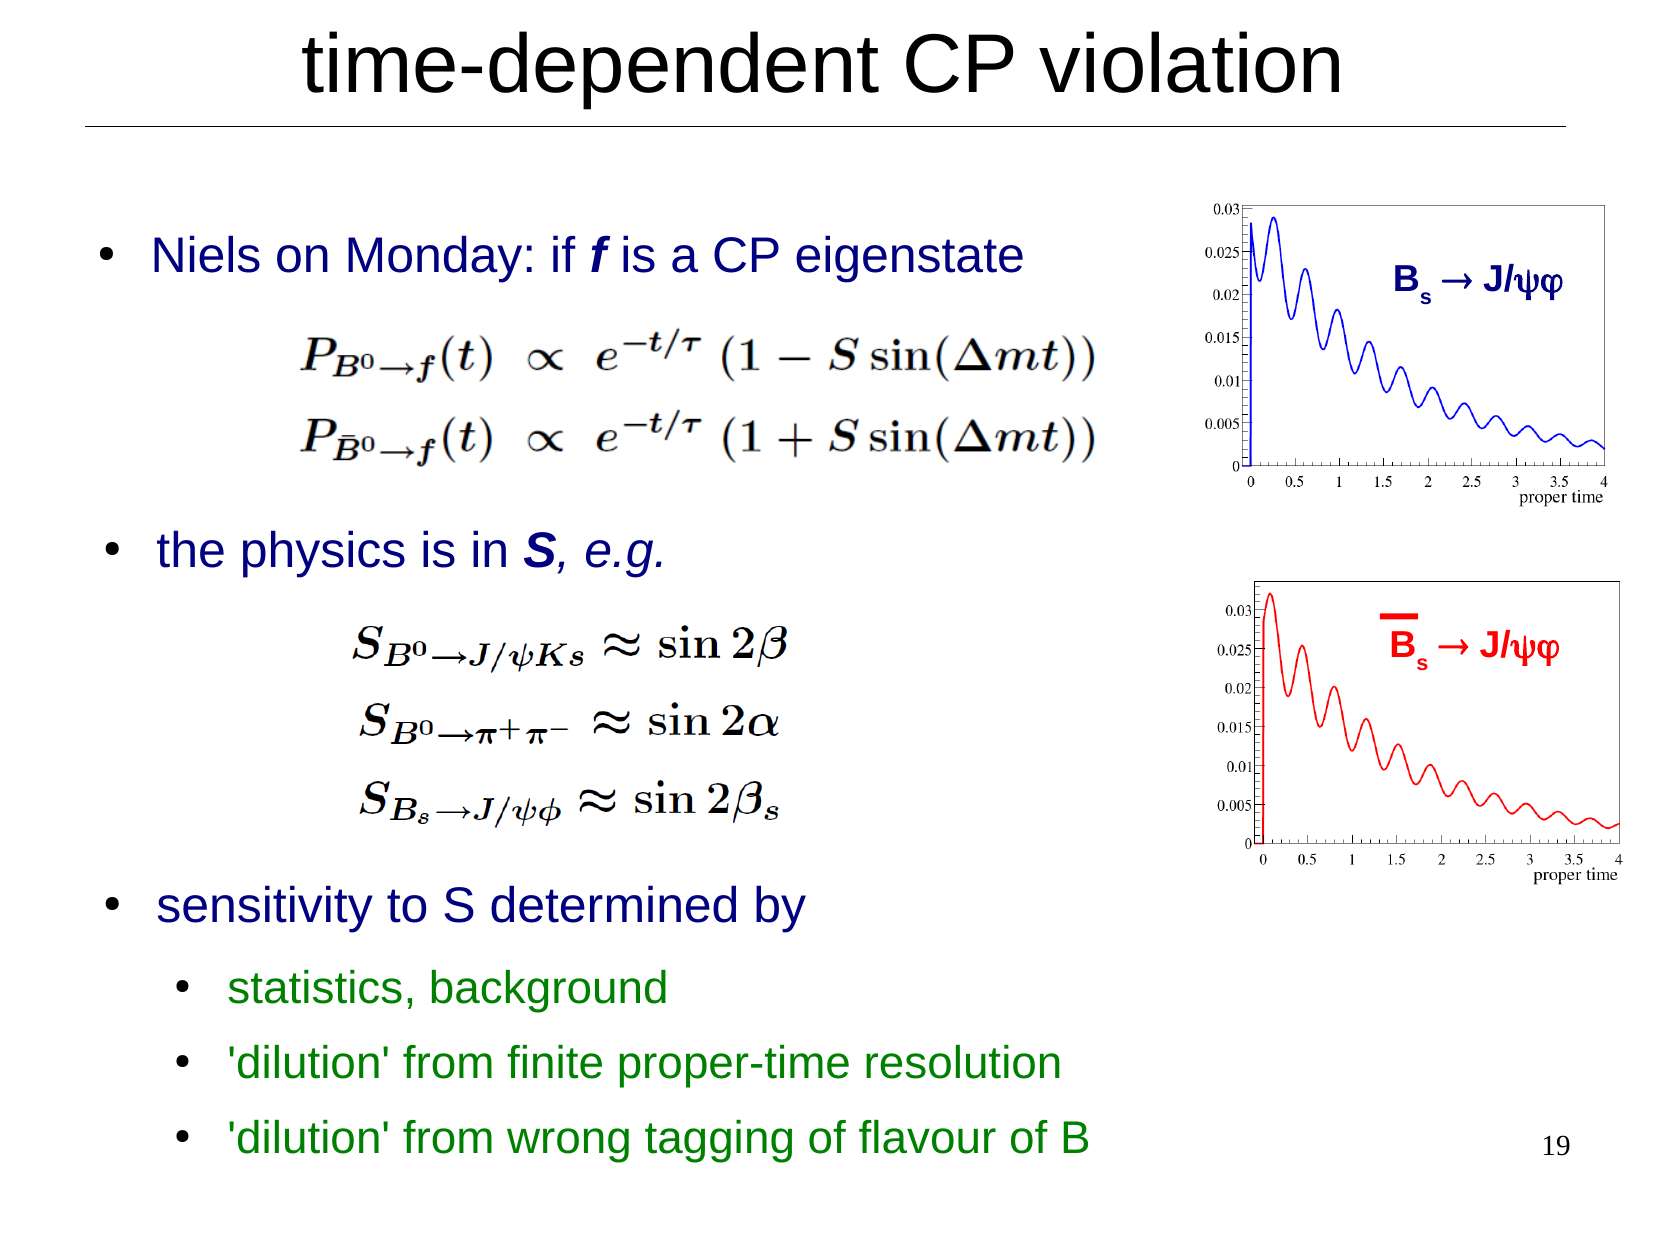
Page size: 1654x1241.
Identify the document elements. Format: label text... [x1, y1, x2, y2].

list sensitivity to S determined by statistics, background 'dilution' from finite proper-time resolution 'dilution' from wrong tagging of flavour of B [85, 877, 1654, 1164]
list Niels on Monday: if f is a CP eigenstate [79, 227, 1196, 313]
title time-dependent CP violation [79, 5, 1568, 121]
list the physics is in S, e.g. [85, 522, 1162, 609]
picture [281, 309, 1109, 489]
picture [1196, 201, 1610, 510]
text_box Bs ® J/yj [1378, 250, 1595, 321]
text_box Bs ® J/yj [1374, 616, 1591, 687]
picture [1208, 573, 1634, 877]
picture [341, 604, 814, 841]
